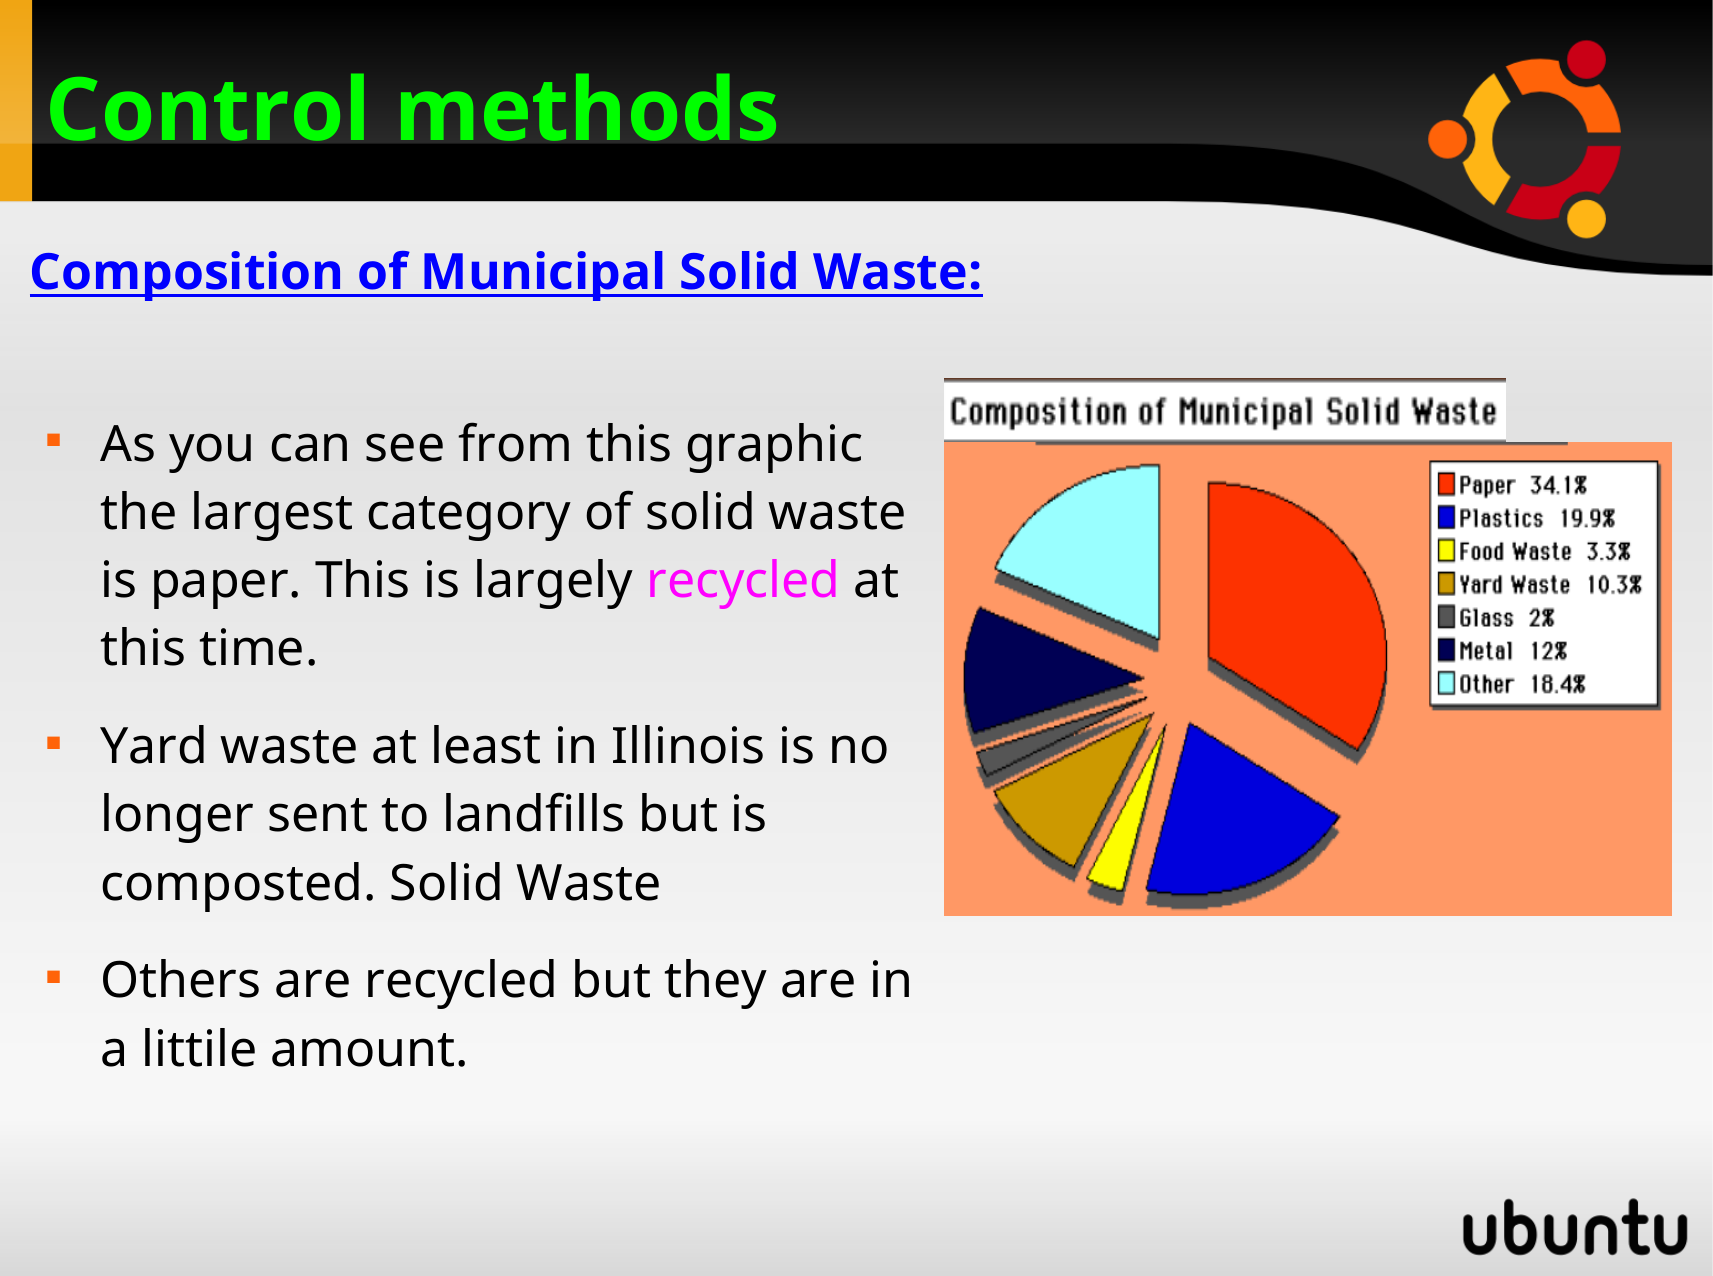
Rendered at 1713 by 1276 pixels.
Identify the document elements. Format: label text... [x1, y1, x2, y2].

title Control methods [0, 0, 1654, 214]
picture [0, 0, 1713, 1276]
title Composition of Municipal Solid Waste: [29, 175, 1684, 297]
list As you can see from this graphic the largest category of solid waste is paper. This is largely recycled at this time. Yard waste at least in Illinois is no longer sent to landfills but is composted. Solid Waste Others are recycled but they are in a littile amount. [29, 309, 916, 1152]
